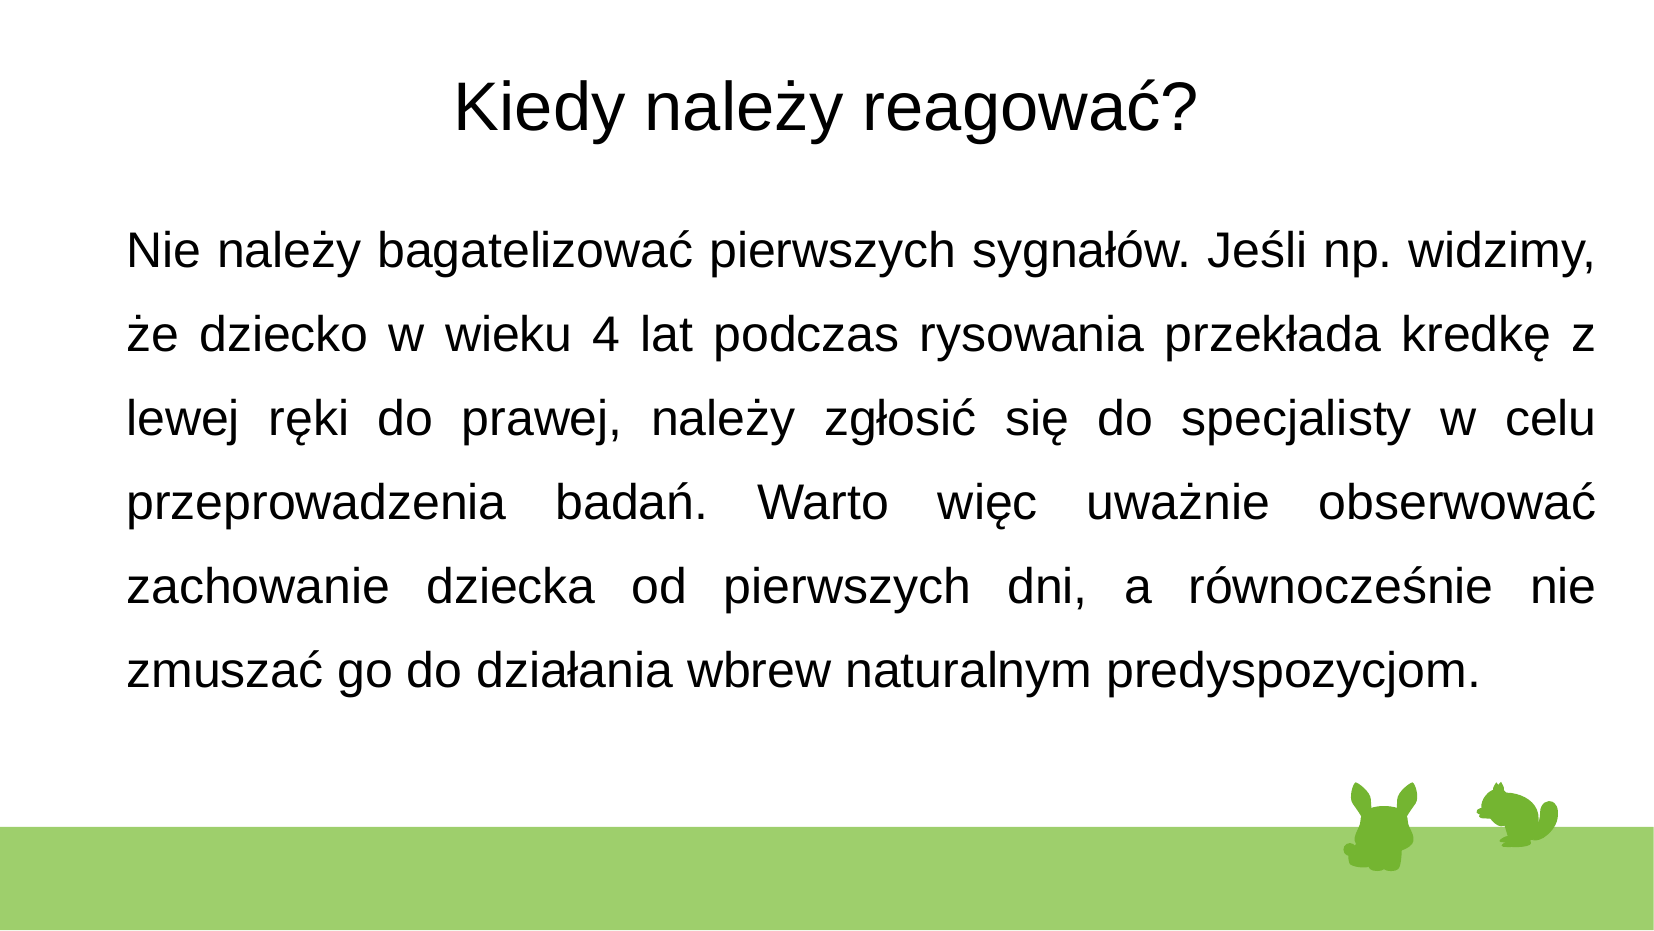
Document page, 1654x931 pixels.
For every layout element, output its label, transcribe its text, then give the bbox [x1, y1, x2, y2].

title Kiedy należy reagować? [88, 29, 1565, 178]
list Nie należy bagatelizować pierwszych sygnałów. Jeśli np. widzimy, że dziecko w wieku 4 lat podczas rysowania przekłada kredkę z lewej ręki do prawej, należy zgłosić się do specjalisty w celu przeprowadzenia badań. Warto więc uważnie obserwować zachowanie dziecka od pierwszych dni, a równocześnie nie zmuszać go do działania wbrew naturalnym predyspozycjom. [126, 193, 1603, 725]
